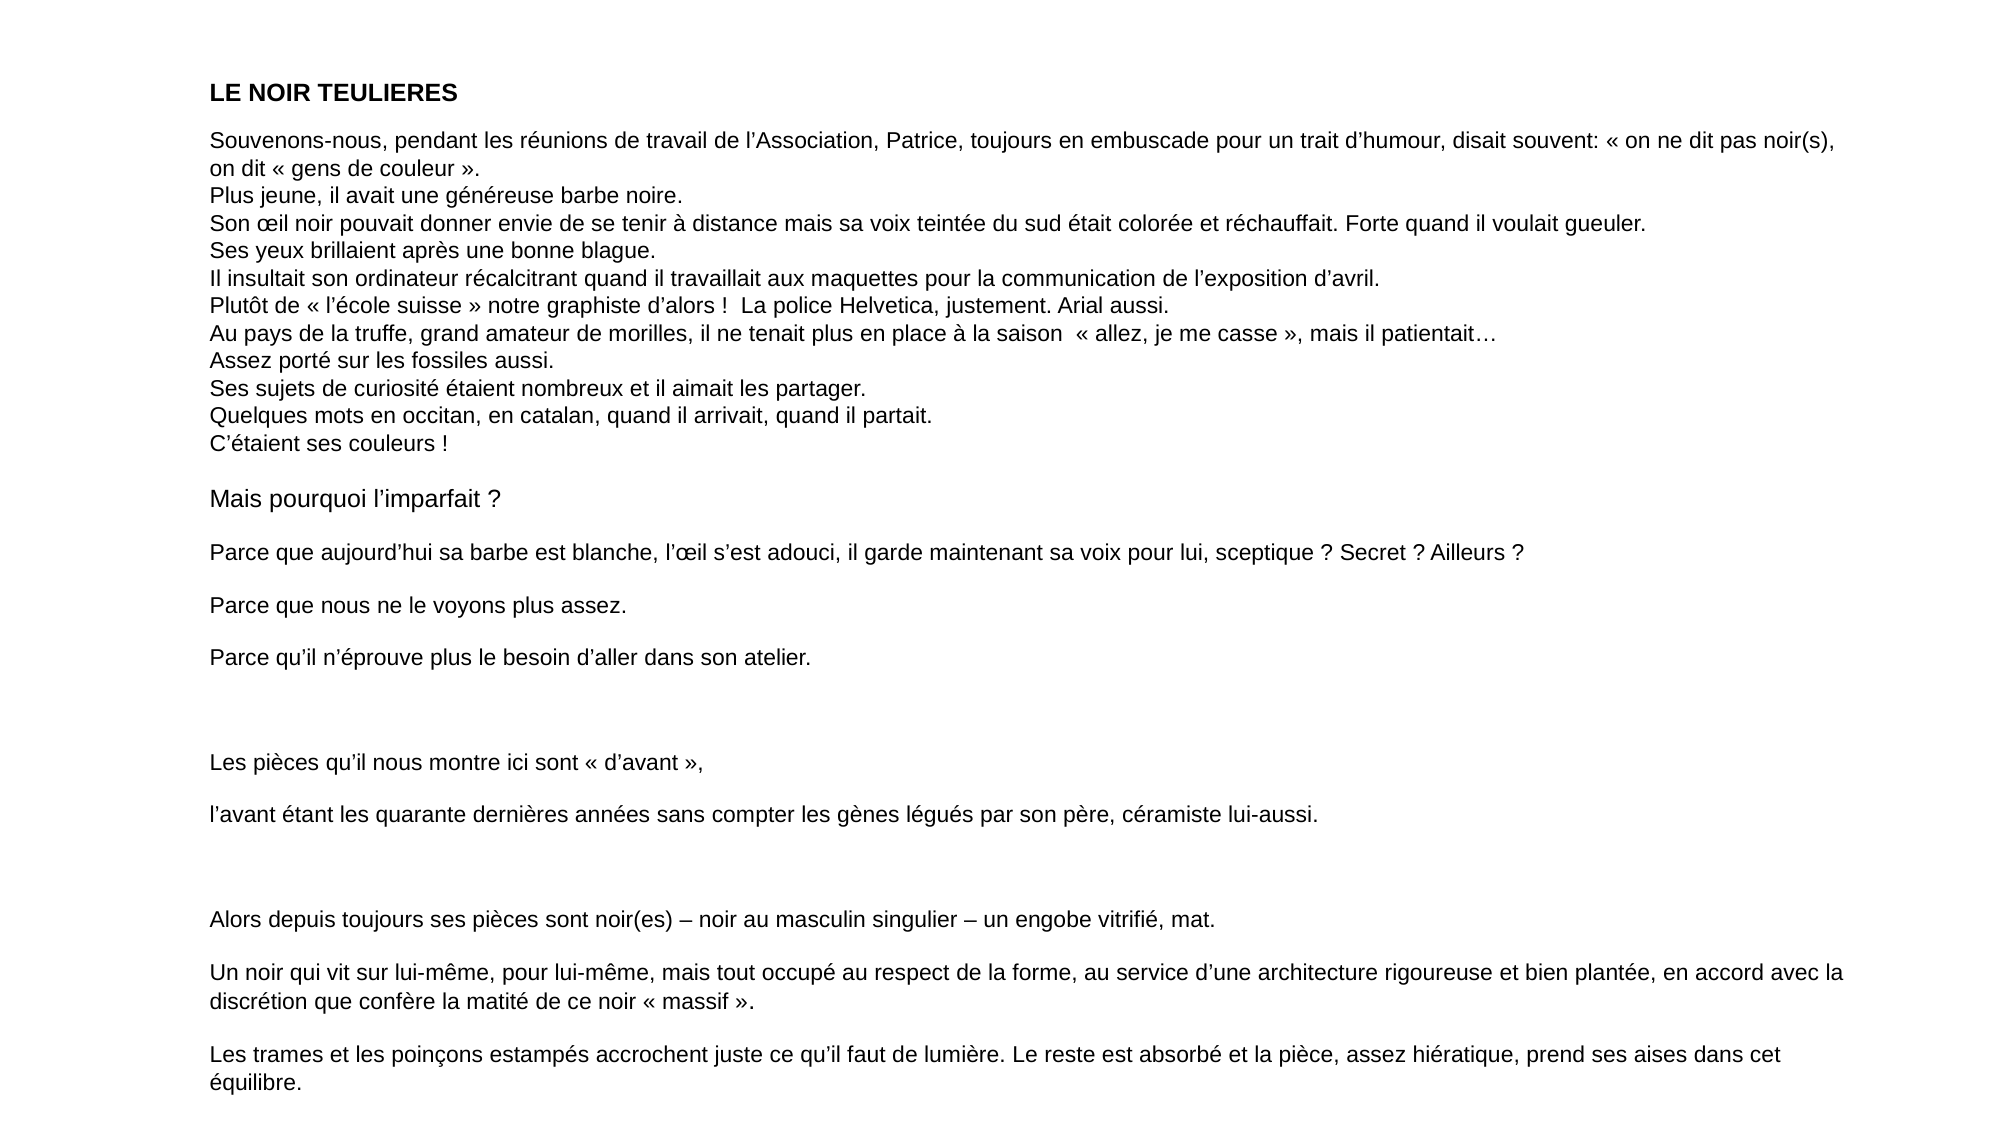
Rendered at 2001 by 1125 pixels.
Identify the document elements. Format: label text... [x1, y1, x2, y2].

text_box LE NOIR TEULIERES Souvenons-nous, pendant les réunions de travail de l’Association, Patrice, toujours en embuscade pour un trait d’humour, disait souvent: « on ne dit pas noir(s), on dit « gens de couleur ». Plus jeune, il avait une généreuse barbe noire. Son œil noir pouvait donner envie de se tenir à distance mais sa voix teintée du sud était colorée et réchauffait. Forte quand il voulait gueuler. Ses yeux brillaient après une bonne blague. Il insultait son ordinateur récalcitrant quand il travaillait aux maquettes pour la communication de l’exposition d’avril. Plutôt de « l’école suisse » notre graphiste d’alors ! La police Helvetica, justement. Arial aussi. Au pays de la truffe, grand amateur de morilles, il ne tenait plus en place à la saison « allez, je me casse », mais il patientait… Assez porté sur les fossiles aussi. Ses sujets de curiosité étaient nombreux et il aimait les partager. Quelques mots en occitan, en catalan, quand il arrivait, quand il partait. C’étaient ses couleurs ! Mais pourquoi l’imparfait ? Parce que aujourd’hui sa barbe est blanche, l’œil s’est adouci, il garde maintenant sa voix pour lui, sceptique ? Secret ? Ailleurs ? Parce que nous ne le voyons plus assez. Parce qu’il n’éprouve plus le besoin d’aller dans son atelier. Les pièces qu’il nous montre ici sont « d’avant », l’avant étant les quarante dernières années sans compter les gènes légués par son père, céramiste lui-aussi. Alors depuis toujours ses pièces sont noir(es) – noir au masculin singulier – un engobe vitrifié, mat. Un noir qui vit sur lui-même, pour lui-même, mais tout occupé au respect de la forme, au service d’une architecture rigoureuse et bien plantée, en accord avec la discrétion que confère la matité de ce noir « massif ». Les trames et les poinçons estampés accrochent juste ce qu’il faut de lumière. Le reste est absorbé et la pièce, assez hiératique, prend ses aises dans cet équilibre. Nous avons plusieurs fois honoré le noir dans cette maison. La récidive est heureuse aujourd’hui avec le noir Teulières, avec sa couleur. « Patrice, tes amis sont avec toi, juste à côté ». Jean-Michel PRÊT – Novembre 2017 [194, 68, 1866, 1125]
